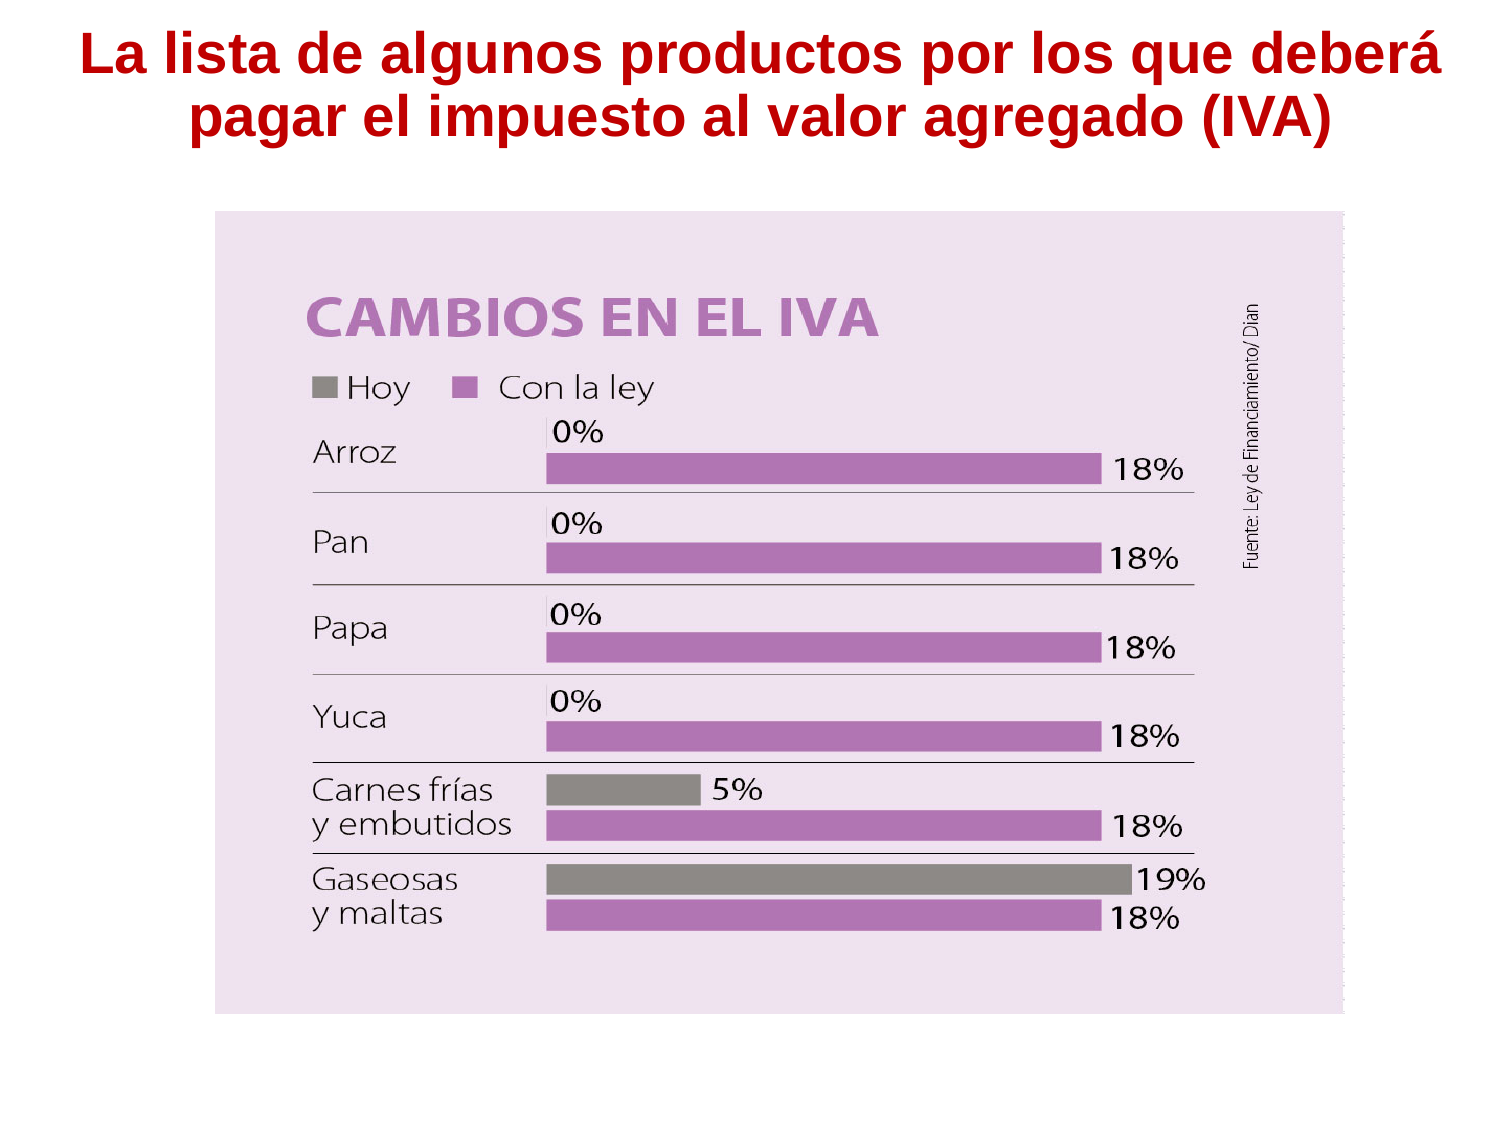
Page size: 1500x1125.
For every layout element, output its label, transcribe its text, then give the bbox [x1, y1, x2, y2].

picture [215, 211, 1345, 1014]
title La lista de algunos productos por los que deberá pagar el impuesto al valor agregado (IVA) [22, 0, 1500, 173]
